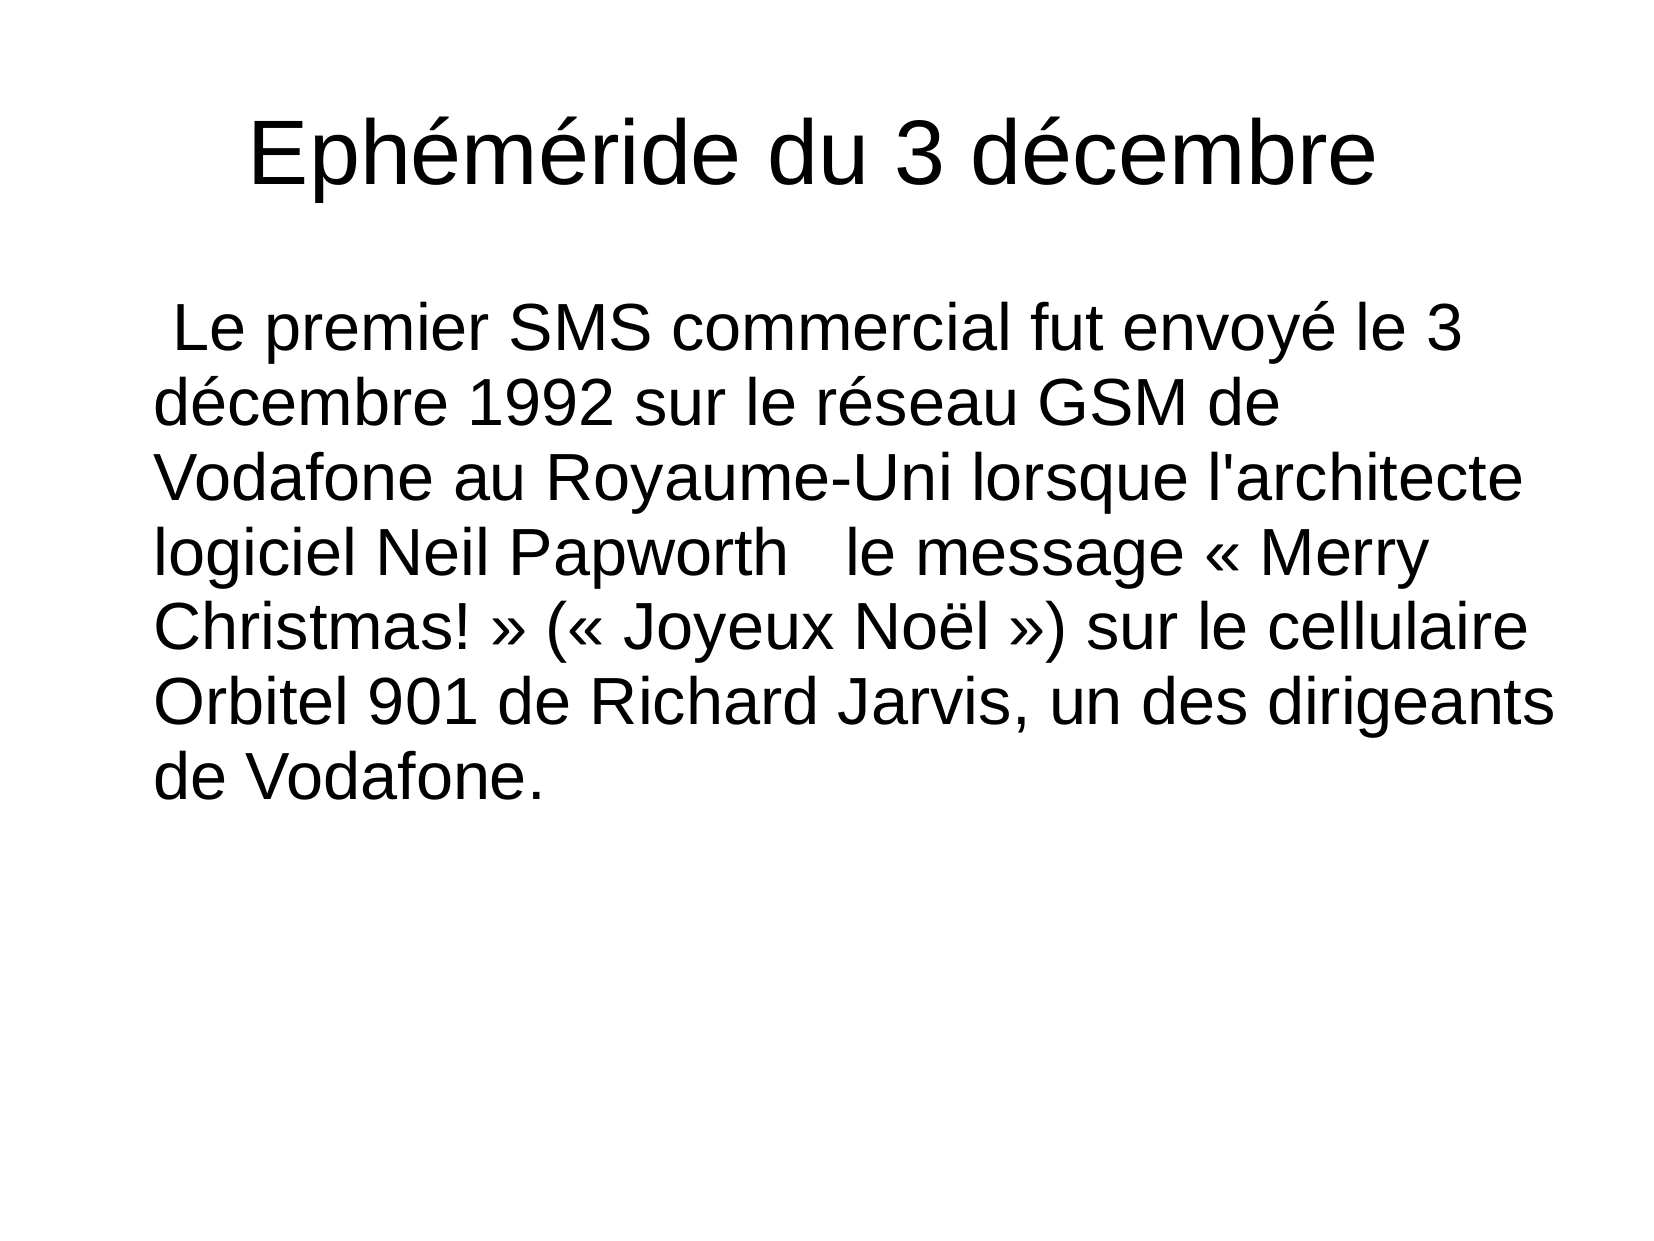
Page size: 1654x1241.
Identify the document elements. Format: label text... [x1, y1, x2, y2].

list Le premier SMS commercial fut envoyé le 3 décembre 1992 sur le réseau GSM de Vodafone au Royaume-Uni lorsque l'architecte logiciel Neil Papworth le message « Merry Christmas! » (« Joyeux Noël ») sur le cellulaire Orbitel 901 de Richard Jarvis, un des dirigeants de Vodafone. [82, 290, 1571, 1010]
title Ephéméride du 3 décembre [82, 49, 1571, 257]
